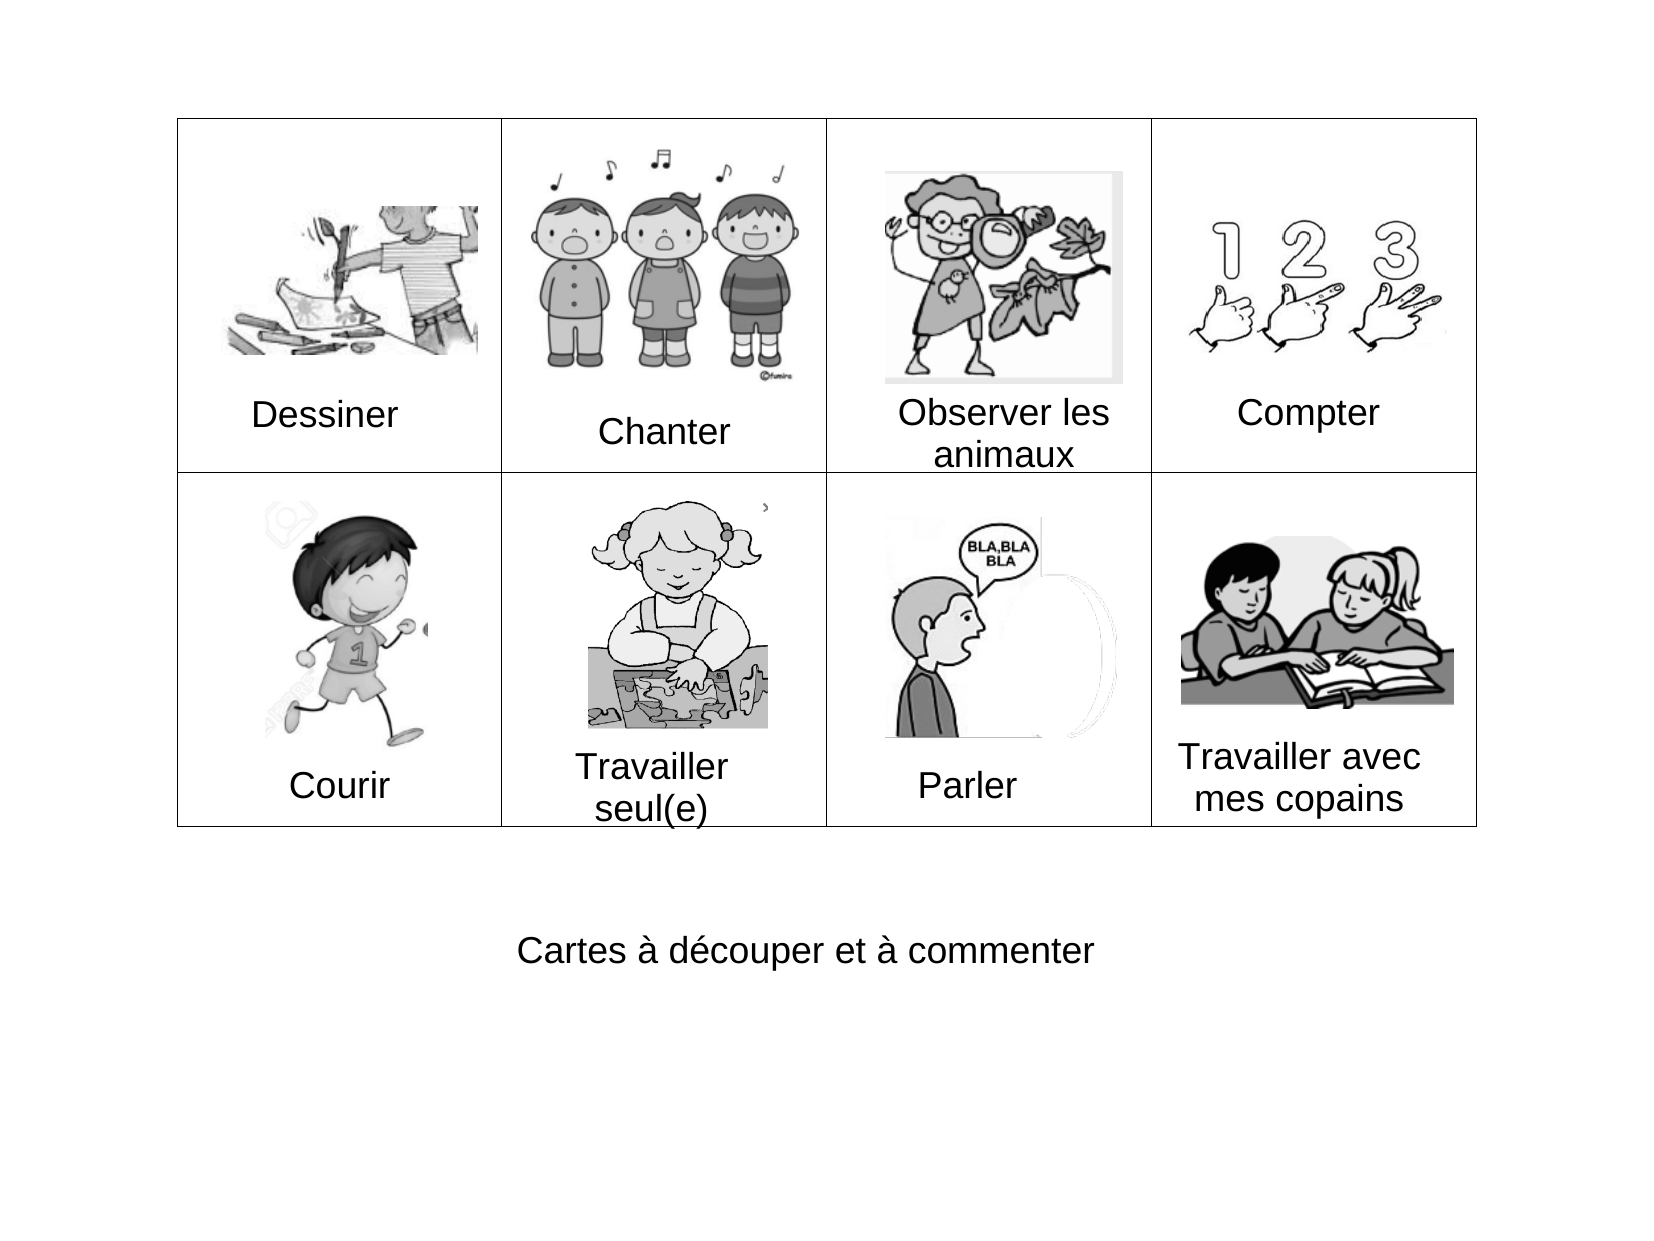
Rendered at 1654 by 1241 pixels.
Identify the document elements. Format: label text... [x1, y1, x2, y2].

picture [1181, 536, 1454, 709]
picture [885, 517, 1118, 739]
text_box Observer les animaux [856, 383, 1152, 483]
picture [265, 501, 428, 768]
picture [588, 501, 768, 729]
text_box Cartes à découper et à commenter [501, 922, 1182, 1063]
text_box Travailler avec mes copains [1151, 727, 1447, 827]
text_box [856, 668, 1093, 757]
text_box Travailler seul(e) [506, 738, 798, 854]
picture [221, 206, 478, 355]
text_box Courir [206, 757, 473, 857]
picture [1170, 206, 1447, 355]
text_box Parler [783, 757, 1152, 857]
text_box Compter [1210, 383, 1418, 443]
text_box Dessiner [177, 386, 473, 443]
picture [531, 149, 803, 384]
picture [885, 171, 1123, 384]
text_box Chanter [531, 403, 798, 502]
